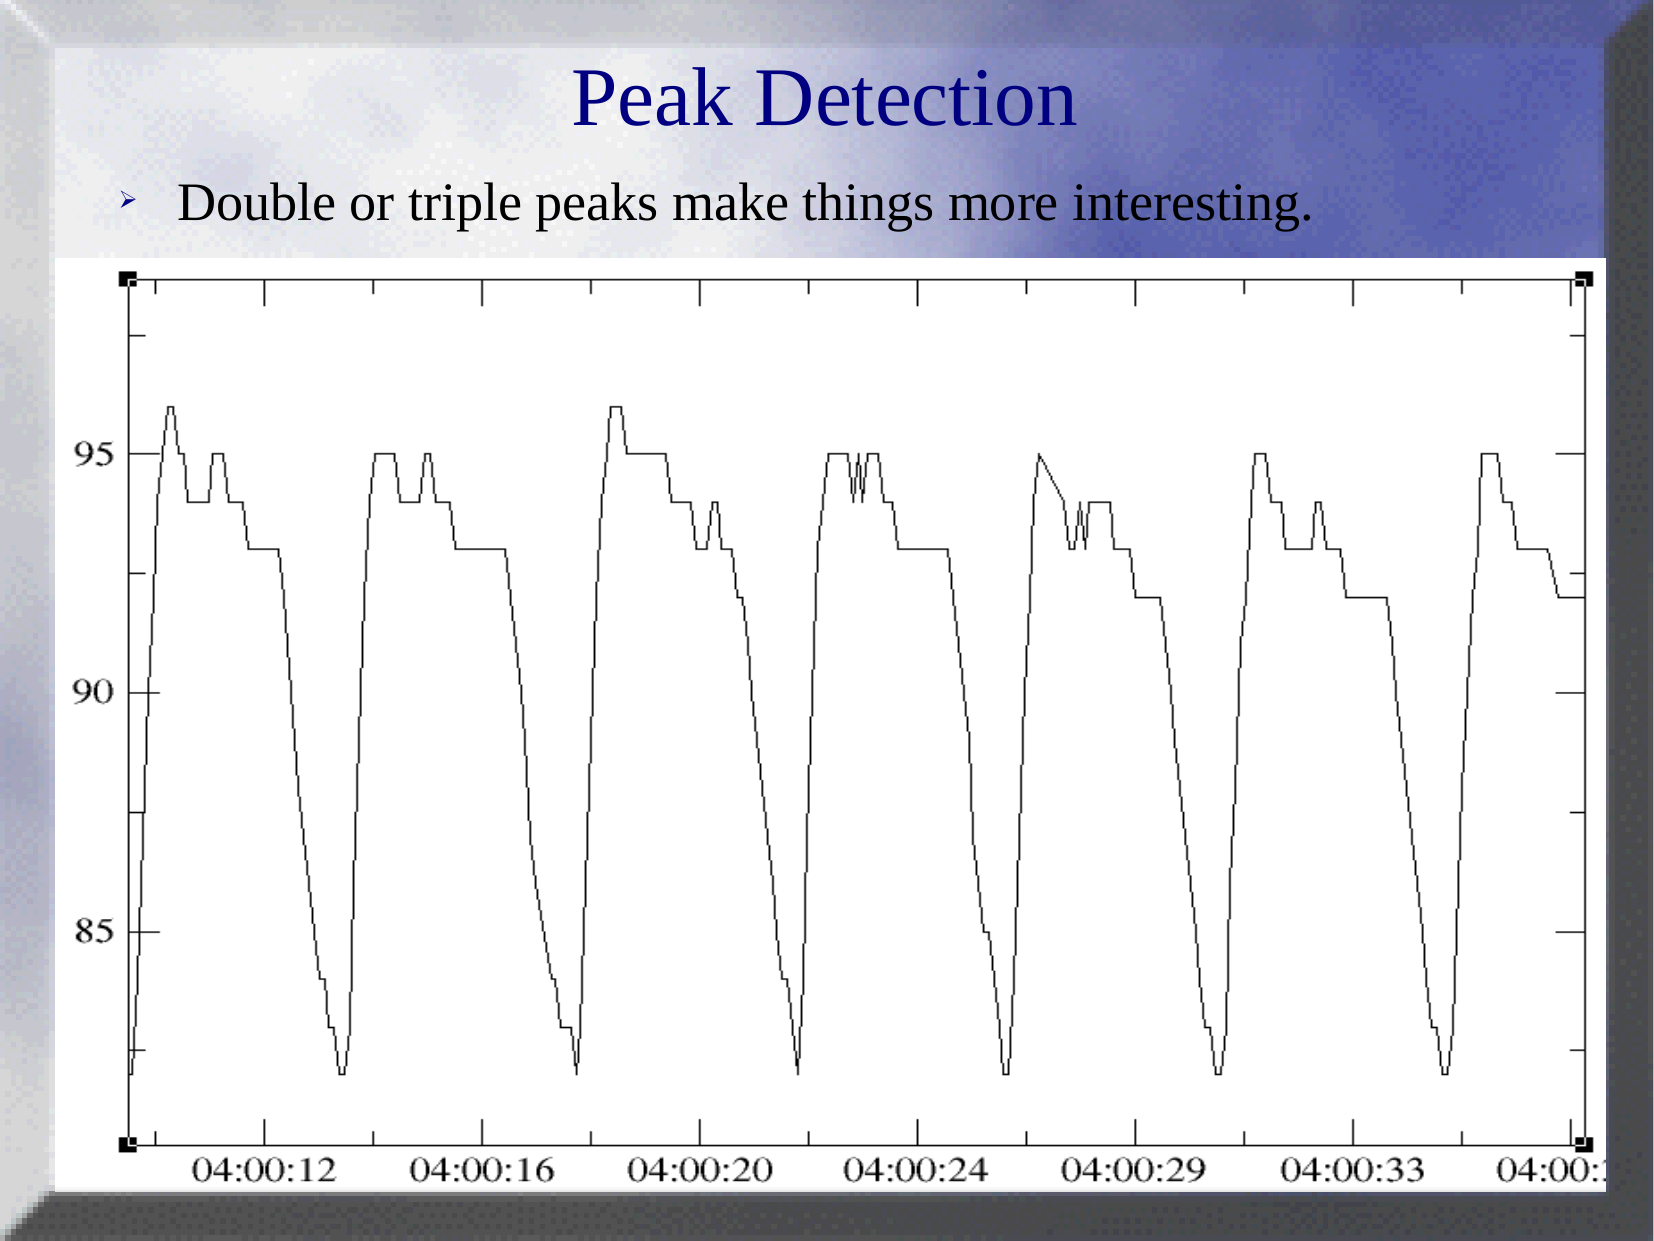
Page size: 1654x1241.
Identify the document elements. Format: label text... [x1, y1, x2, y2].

picture [0, 0, 1654, 1241]
title Peak Detection [117, 43, 1534, 151]
list Double or triple peaks make things more interesting. [118, 172, 1616, 244]
